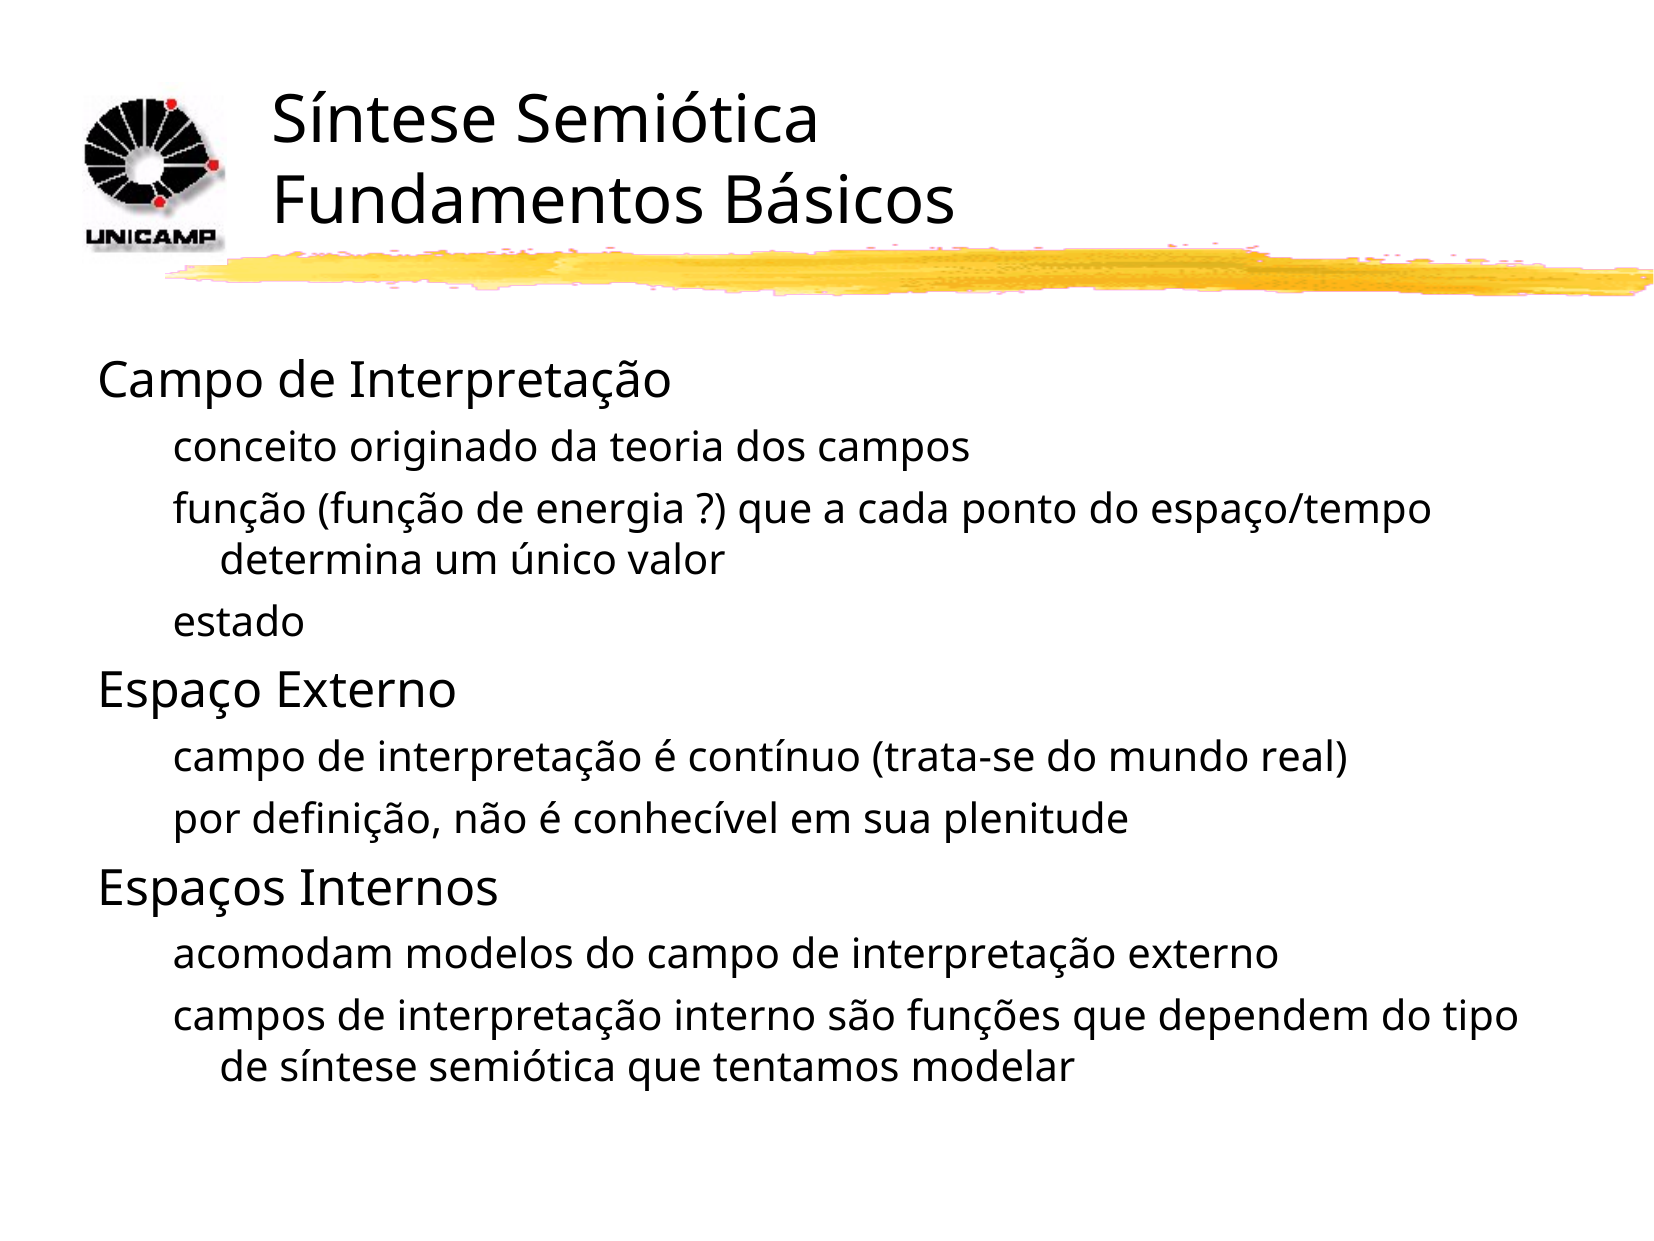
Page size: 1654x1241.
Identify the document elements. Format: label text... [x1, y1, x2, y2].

title Síntese Semiótica Fundamentos Básicos [257, 41, 1580, 248]
list Campo de Interpretação conceito originado da teoria dos campos função (função de energia ?) que a cada ponto do espaço/tempo determina um único valor estado Espaço Externo campo de interpretação é contínuo (trata-se do mundo real) por definição, não é conhecível em sua plenitude Espaços Internos acomodam modelos do campo de interpretação externo campos de interpretação interno são funções que dependem do tipo de síntese semiótica que tentamos modelar [82, 340, 1562, 1096]
picture [82, 82, 1654, 308]
